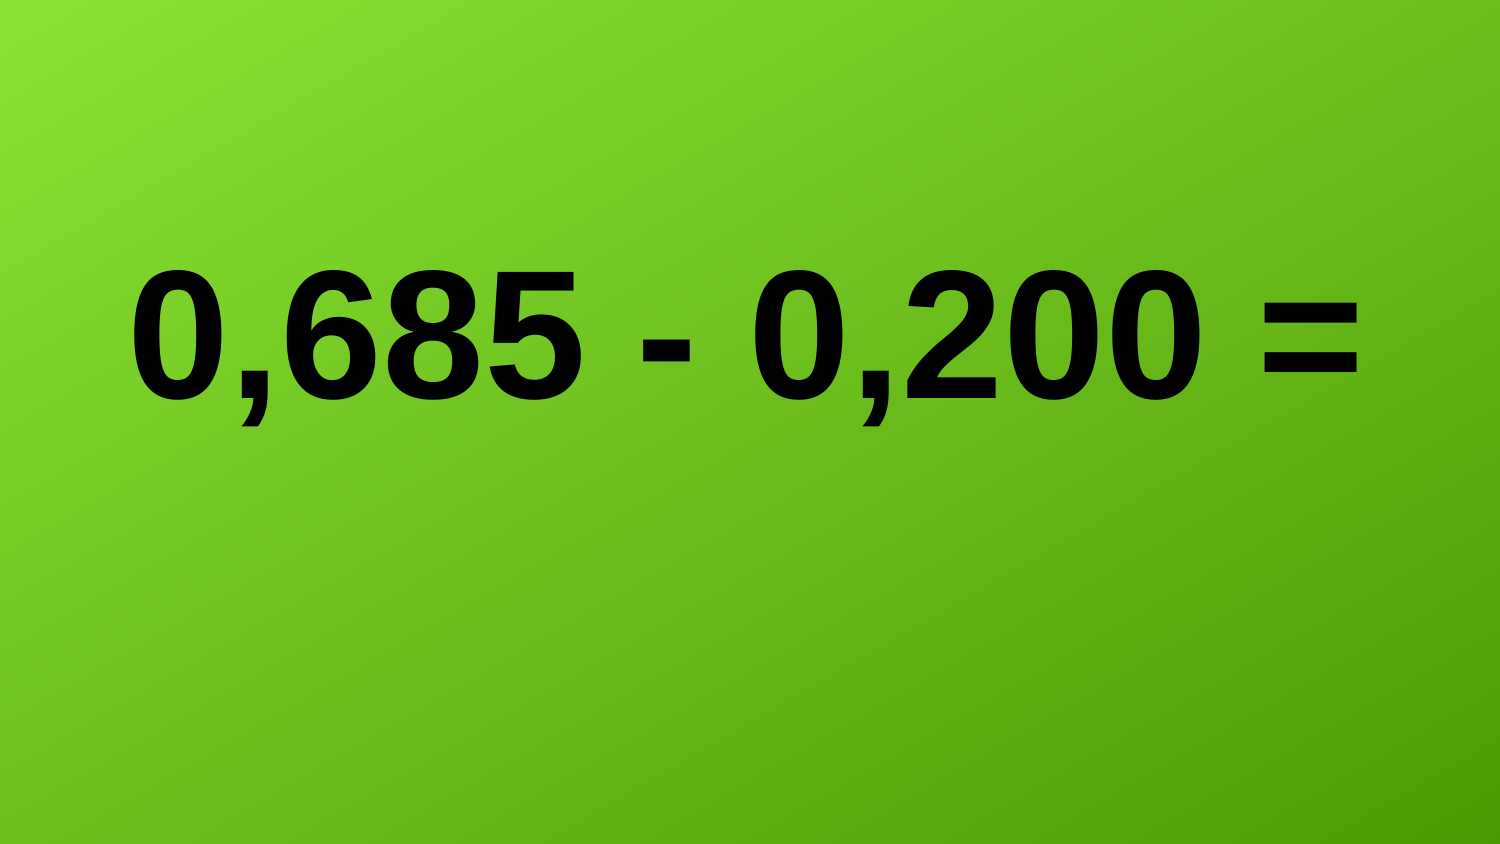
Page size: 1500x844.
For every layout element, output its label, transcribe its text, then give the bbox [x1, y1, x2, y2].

title 0,685 - 0,200 = [112, 259, 1388, 451]
